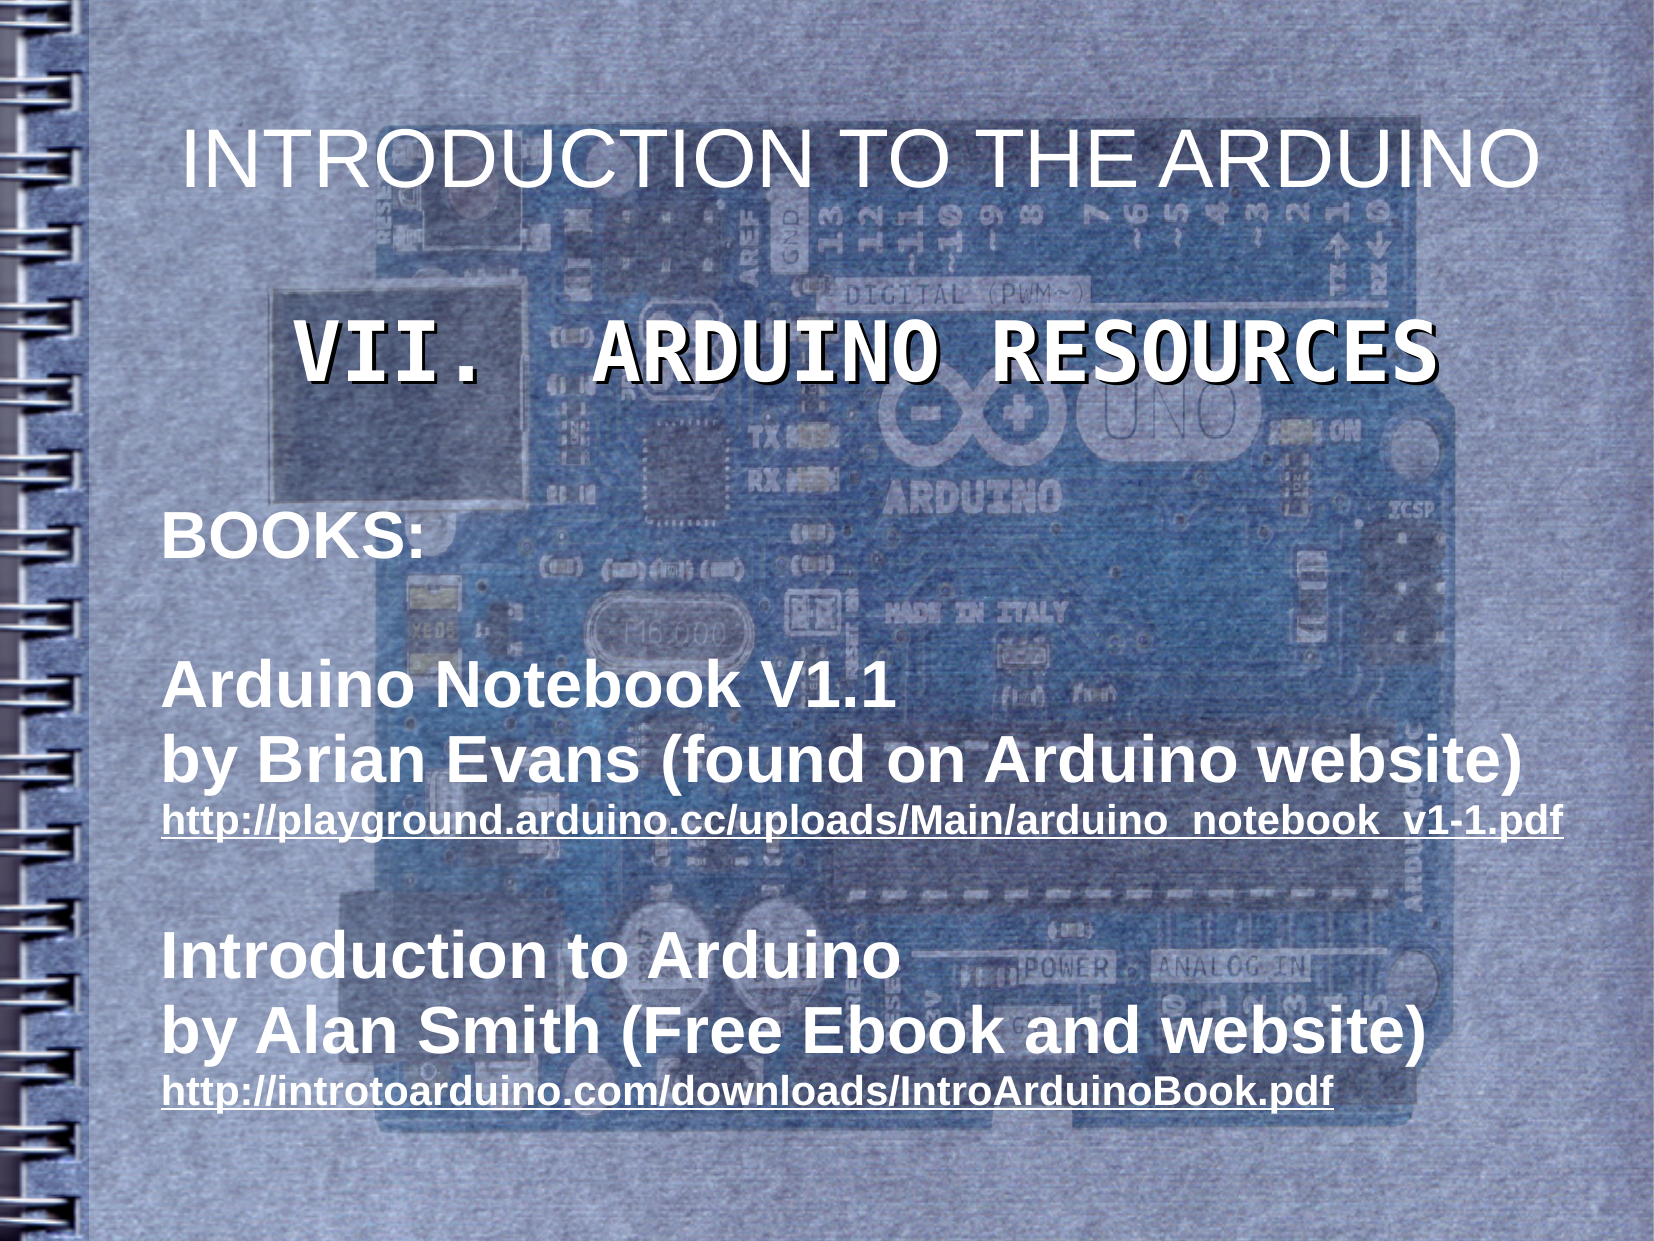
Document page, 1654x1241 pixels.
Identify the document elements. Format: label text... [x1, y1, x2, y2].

text_box VII. ARDUINO RESOURCES BOOKS: Arduino Notebook V1.1 by Brian Evans (found on Arduino website) http://playground.arduino.cc/uploads/Main/arduino_notebook_v1-1.pdf Introduction to Arduino by Alan Smith (Free Ebook and website) http://introtoarduino.com/downloads/IntroArduinoBook.pdf [146, 296, 1587, 1199]
picture [0, 0, 1654, 1241]
text_box INTRODUCTION TO THE ARDUINO [165, 75, 1561, 286]
